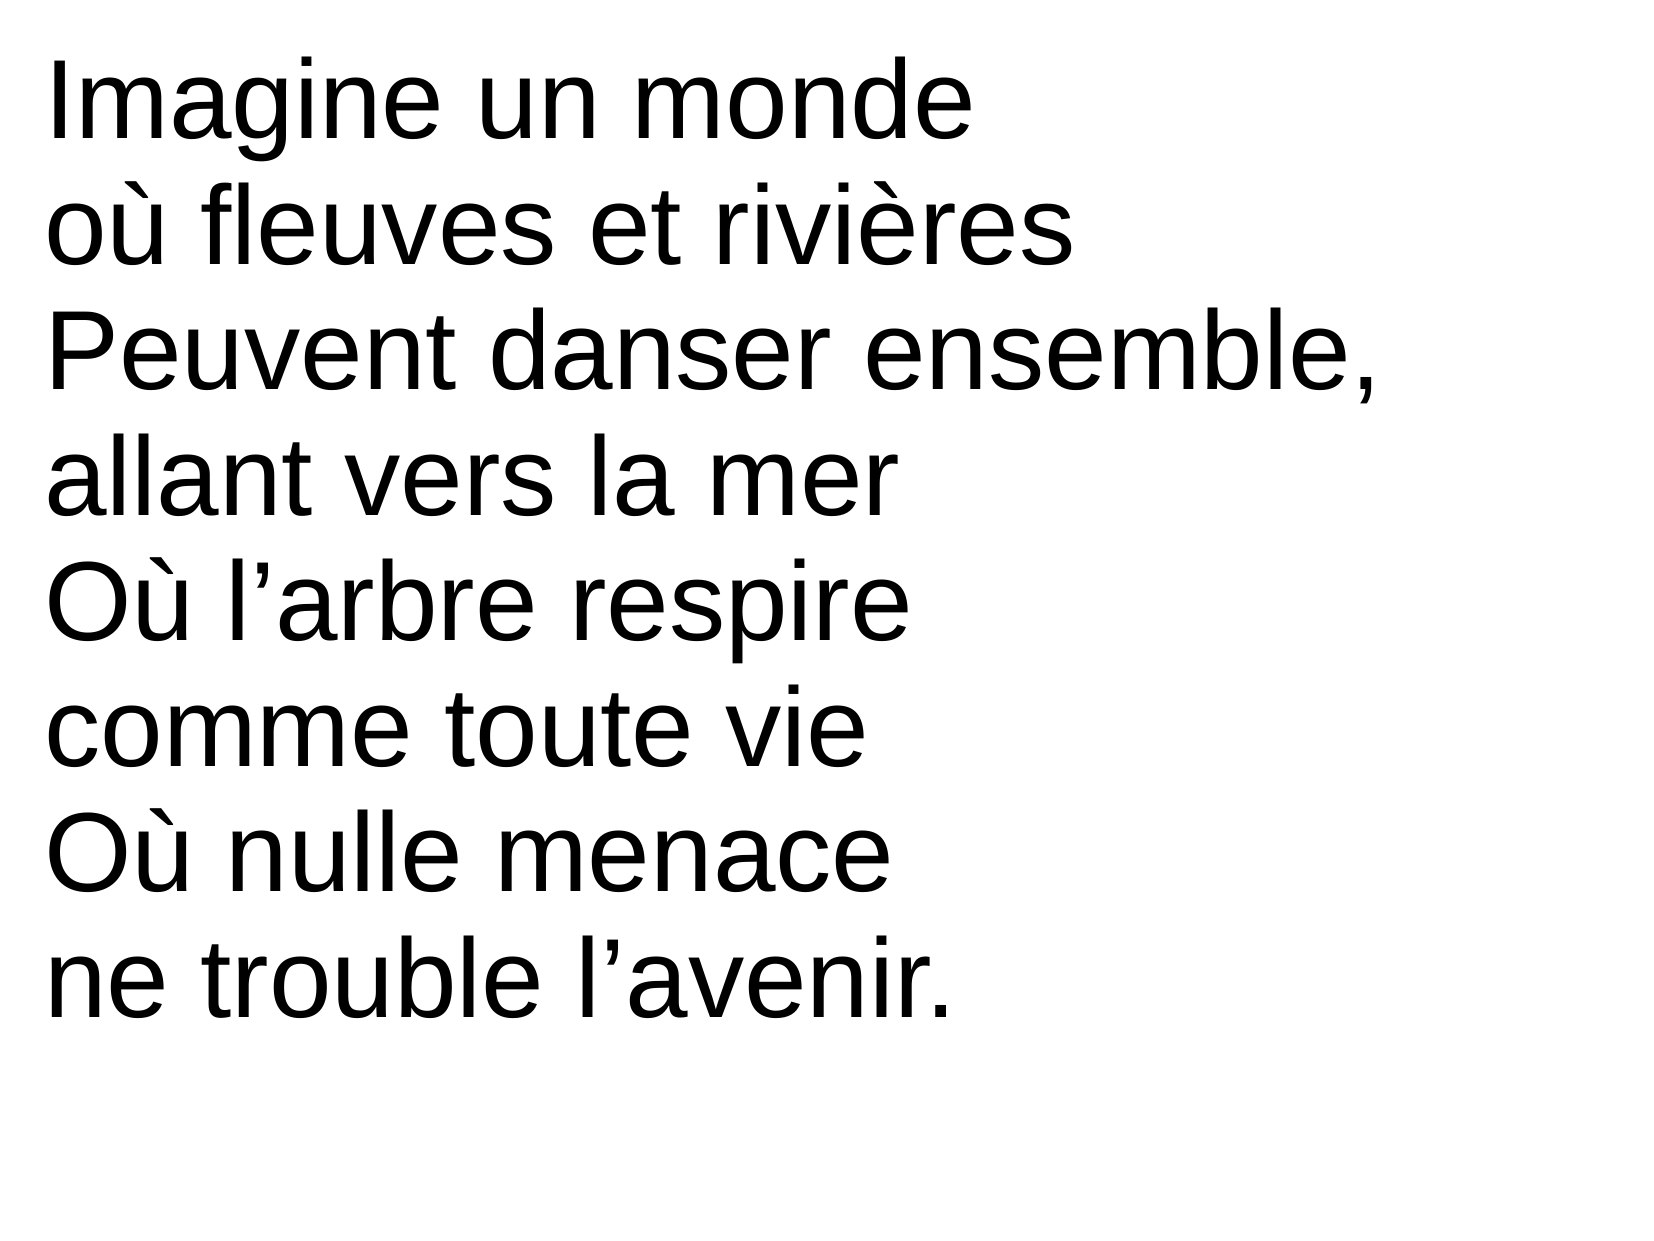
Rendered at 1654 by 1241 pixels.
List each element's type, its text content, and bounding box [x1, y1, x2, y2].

text_box Imagine un monde où fleuves et rivières Peuvent danser ensemble, allant vers la mer Où l’arbre respire comme toute vie Où nulle menace ne trouble l’avenir. [29, 29, 1625, 1049]
